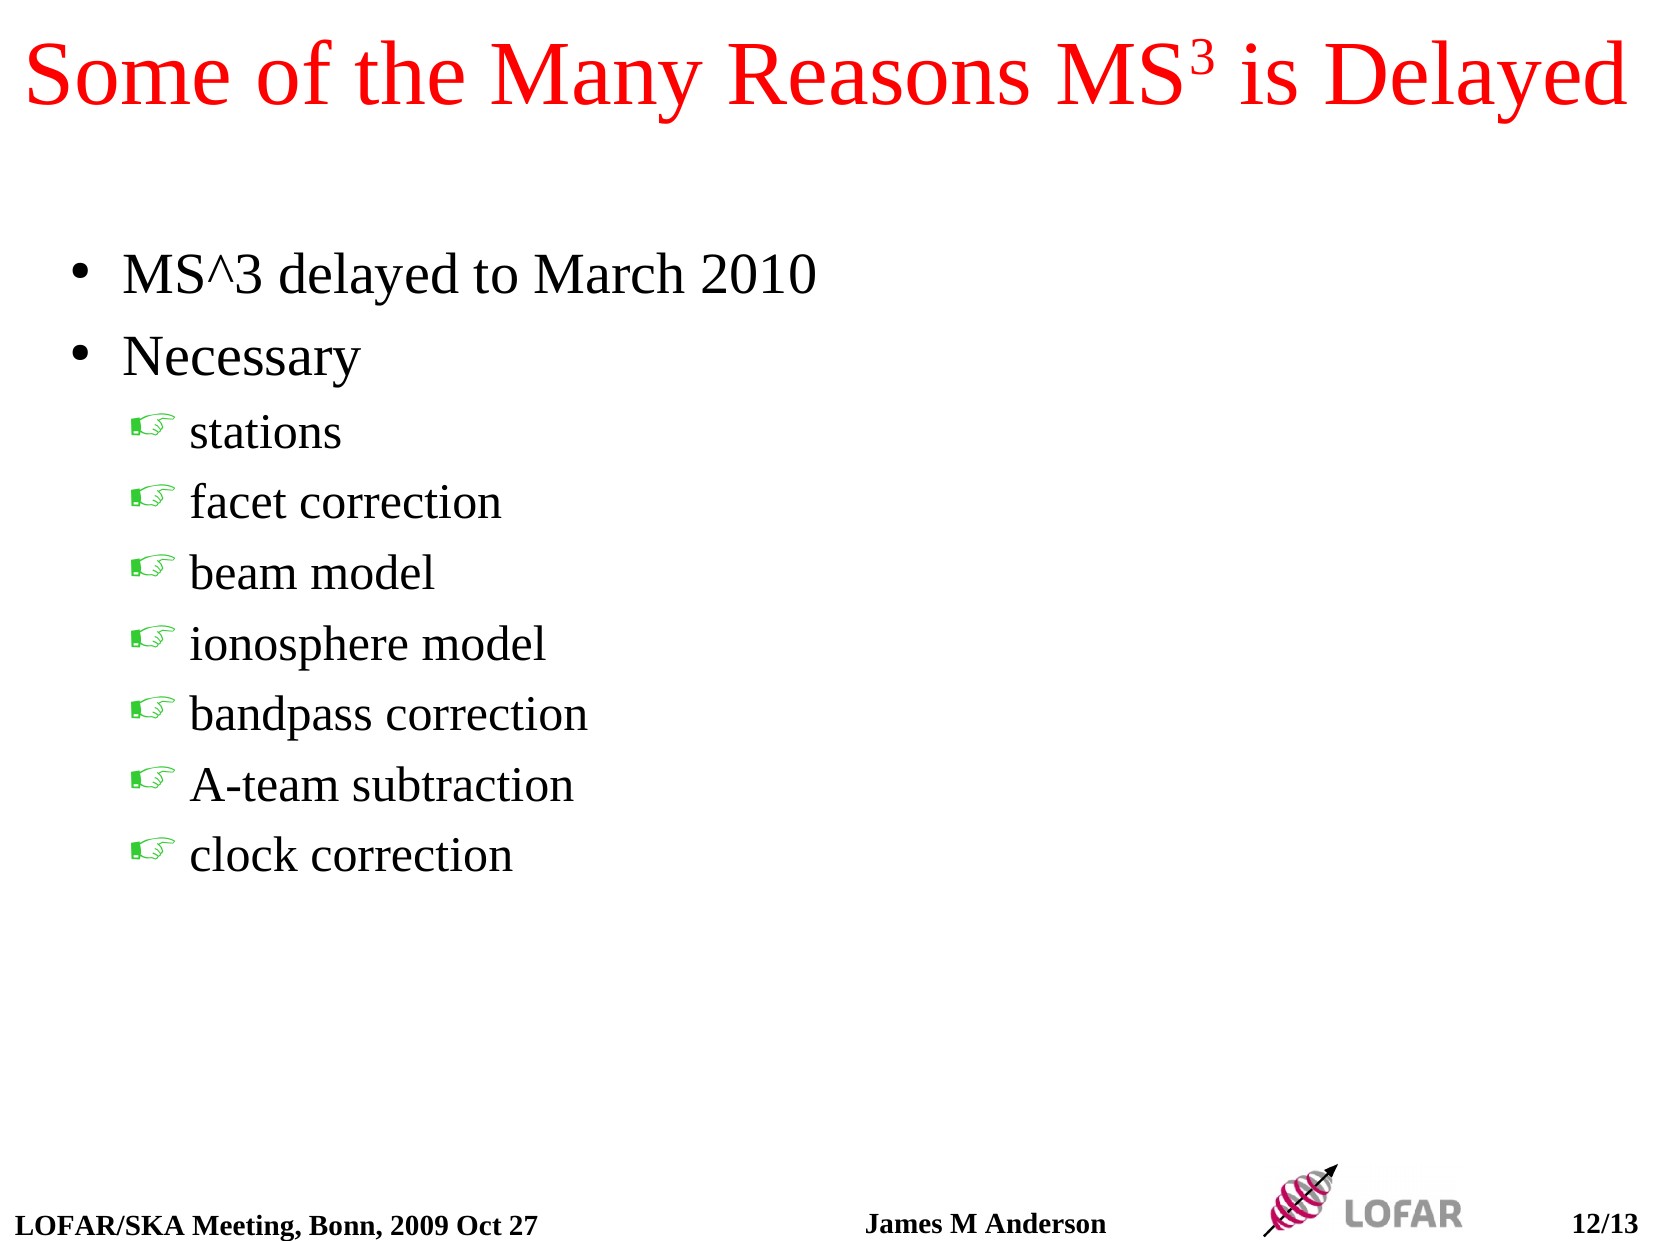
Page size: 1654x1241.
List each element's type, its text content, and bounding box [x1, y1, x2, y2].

title Some of the Many Reasons MS3 is Delayed [0, 7, 1654, 143]
list MS^3 delayed to March 2010 Necessary stations facet correction beam model ionosphere model bandpass correction A-team subtraction clock correction [37, 231, 1611, 1216]
picture [1262, 1216, 1463, 1238]
